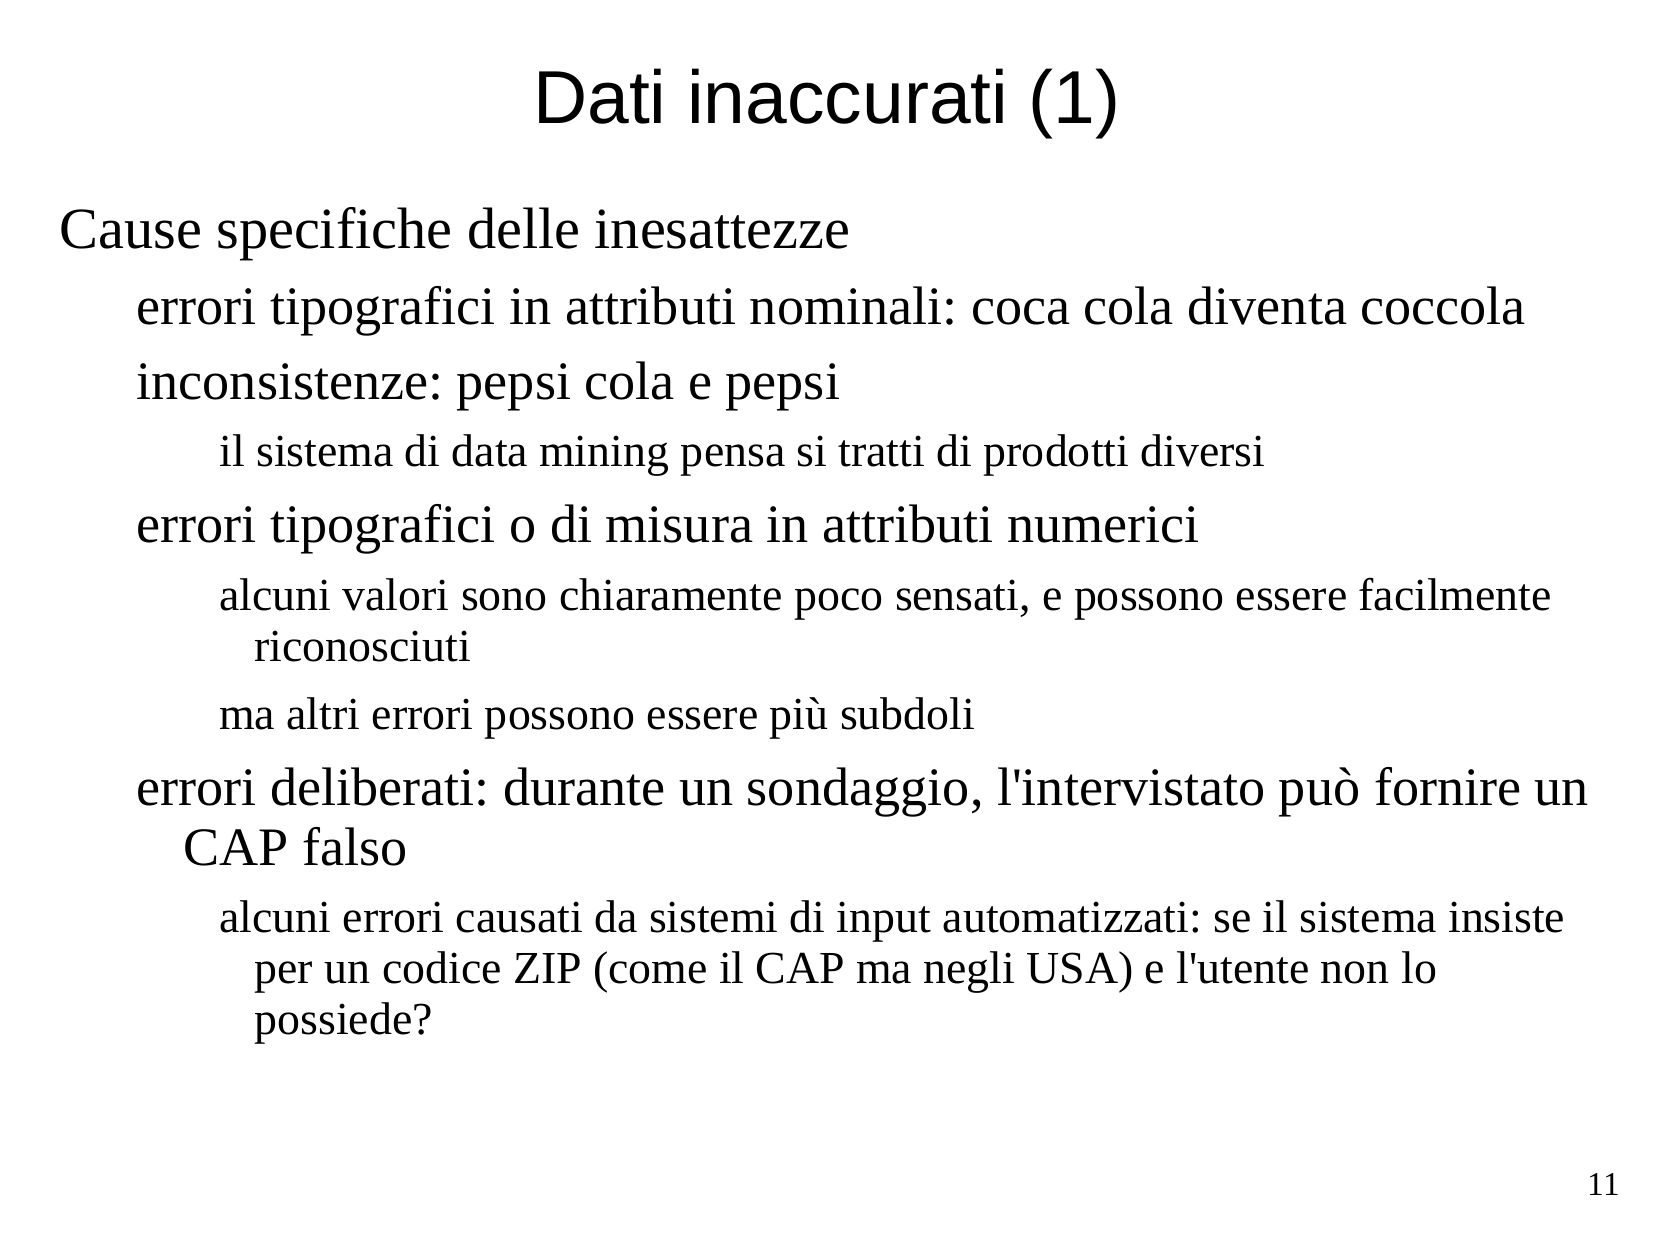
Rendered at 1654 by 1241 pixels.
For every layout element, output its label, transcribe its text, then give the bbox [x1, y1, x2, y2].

title Dati inaccurati (1) [37, 30, 1617, 166]
list Cause specifiche delle inesattezze errori tipografici in attributi nominali: coca cola diventa coccola inconsistenze: pepsi cola e pepsi il sistema di data mining pensa si tratti di prodotti diversi errori tipografici o di misura in attributi numerici alcuni valori sono chiaramente poco sensati, e possono essere facilmente riconosciuti ma altri errori possono essere più subdoli errori deliberati: durante un sondaggio, l'intervistato può fornire un CAP falso alcuni errori causati da sistemi di input automatizzati: se il sistema insiste per un codice ZIP (come il CAP ma negli USA) e l'utente non lo possiede? [42, 196, 1612, 1187]
